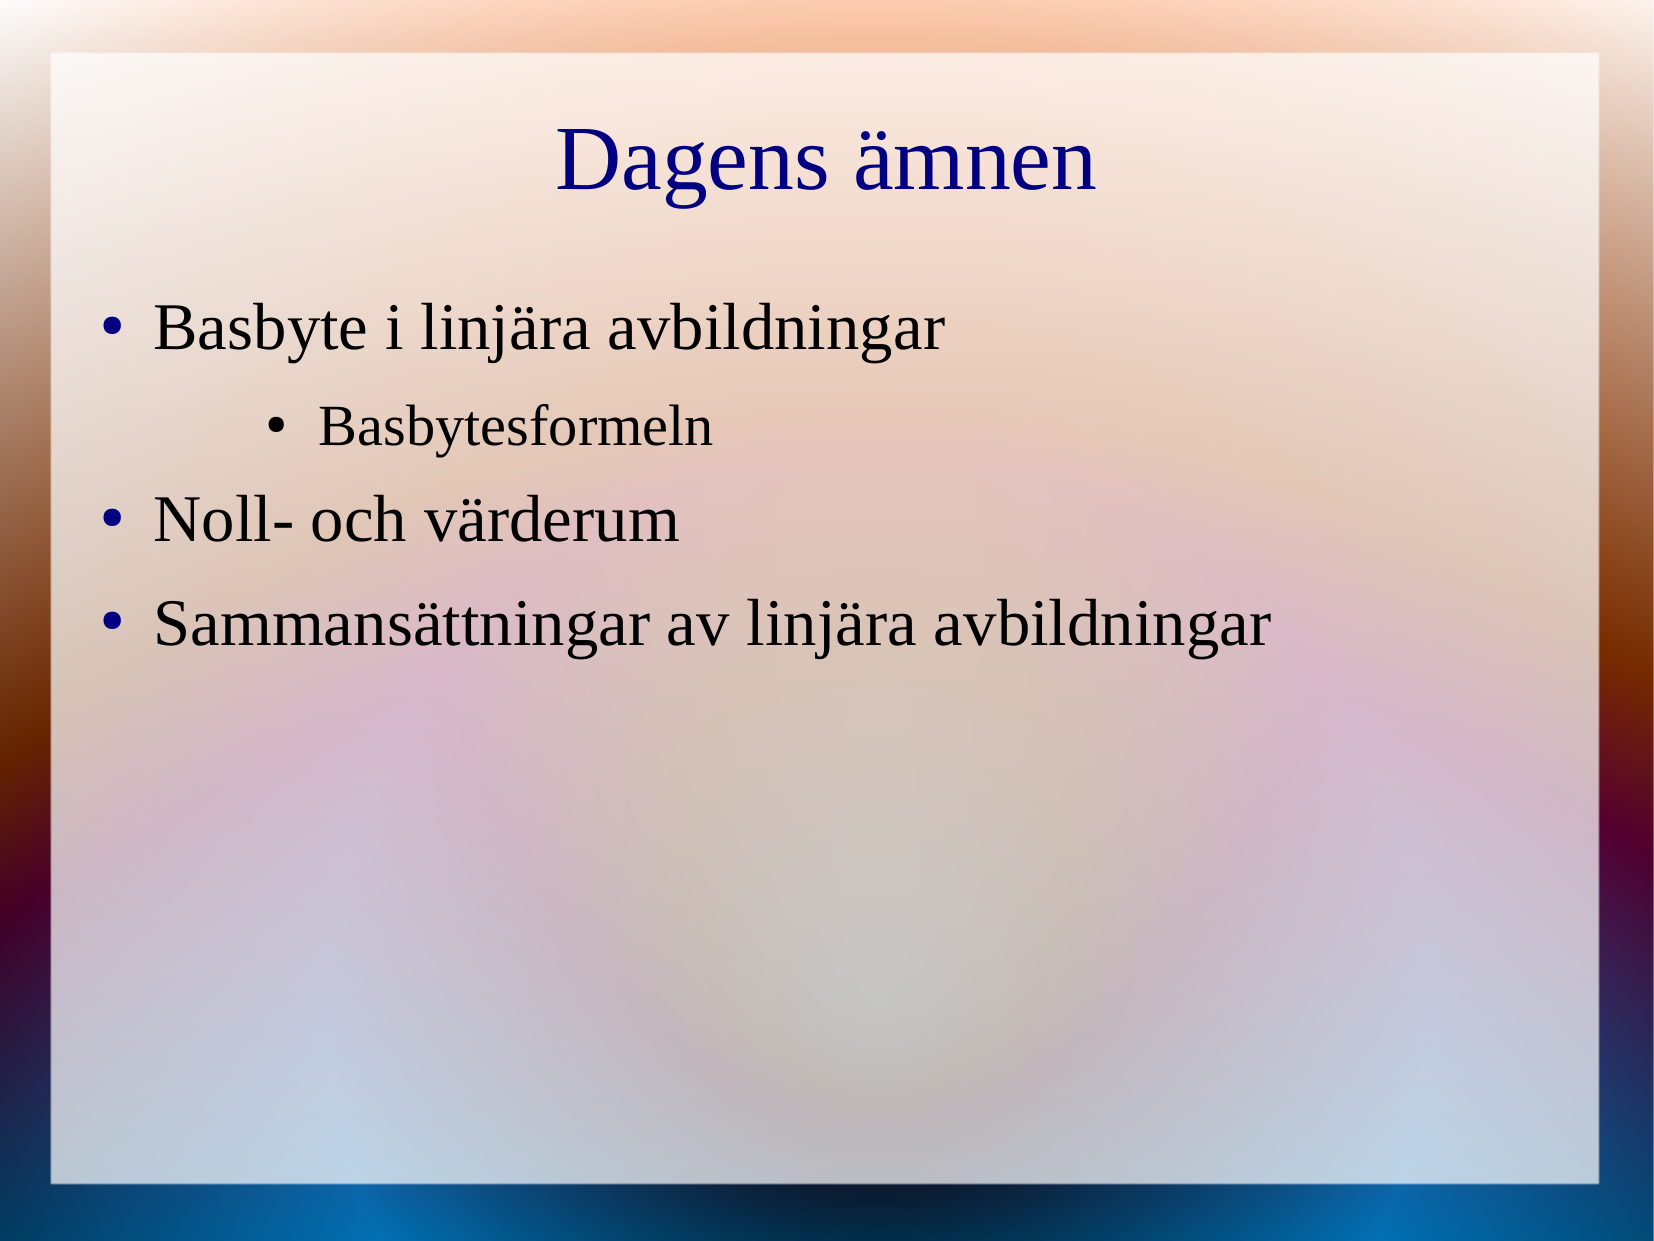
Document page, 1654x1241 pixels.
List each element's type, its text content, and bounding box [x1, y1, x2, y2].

picture [0, 0, 1654, 1241]
list Basbyte i linjära avbildningar Basbytesformeln Noll- och värderum Sammansättningar av linjära avbildningar [82, 290, 1571, 1019]
title Dagens ämnen [82, 55, 1571, 263]
